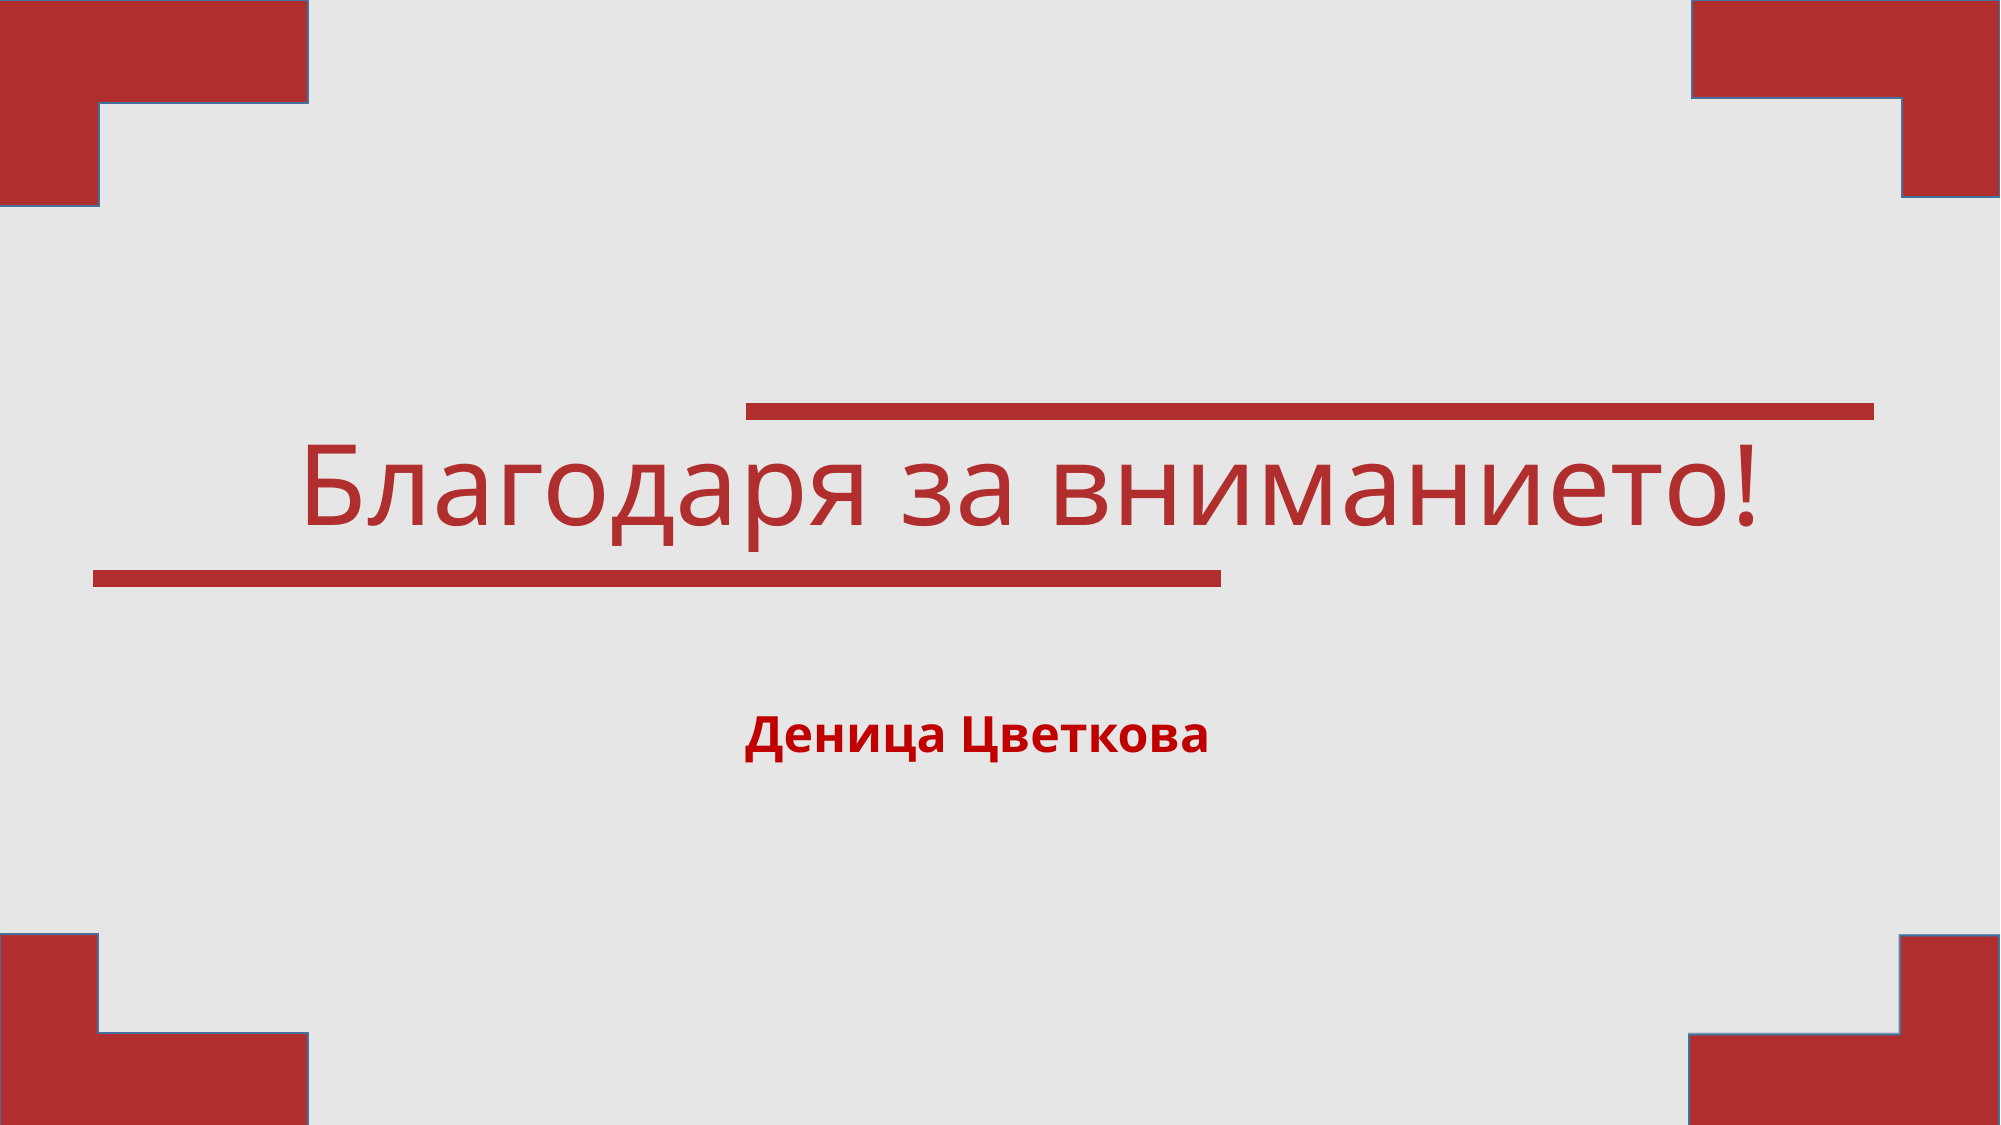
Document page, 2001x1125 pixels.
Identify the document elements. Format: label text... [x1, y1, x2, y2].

picture [1687, 934, 2000, 1125]
text_box [94, 571, 1220, 586]
text_box [0, 0, 308, 206]
text_box [747, 404, 1873, 419]
text_box Деница Цветкова [603, 695, 1353, 771]
text_box [1691, 0, 2000, 197]
text_box [0, 934, 308, 1125]
text_box Благодаря за вниманието! [282, 405, 1990, 557]
